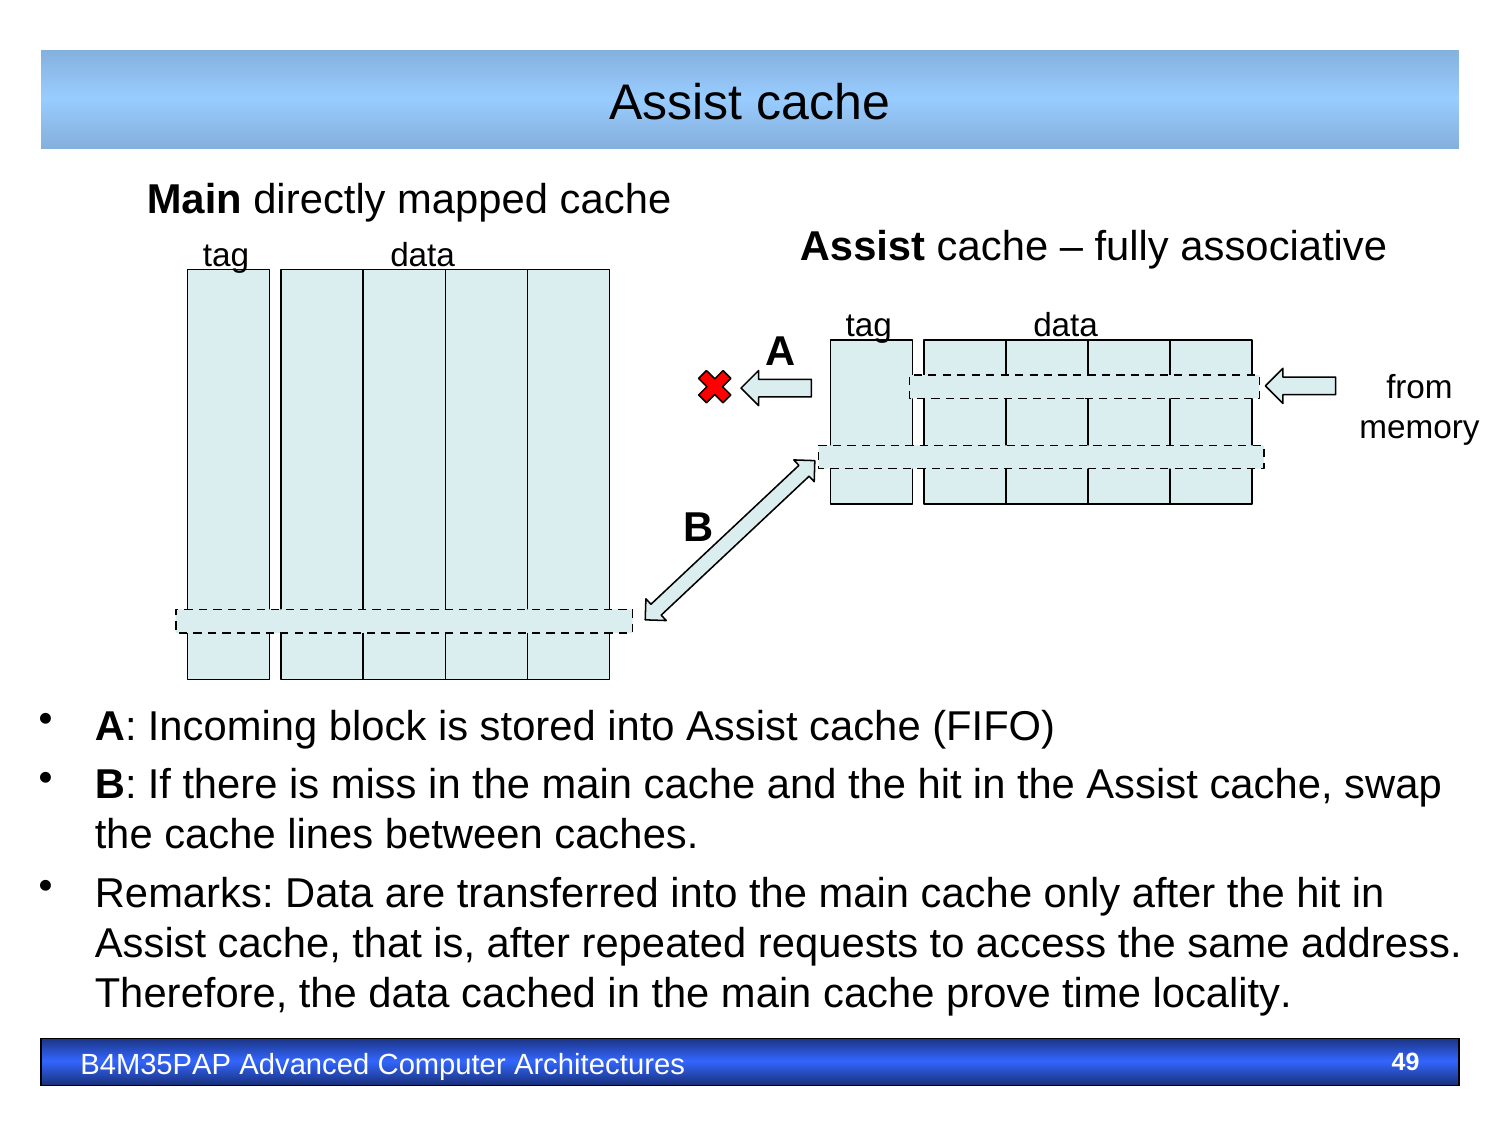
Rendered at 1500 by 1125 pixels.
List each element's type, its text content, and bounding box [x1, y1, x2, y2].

text_box [1265, 368, 1336, 404]
text_box [175, 269, 633, 680]
list A: Incoming block is stored into Assist cache (FIFO) B: If there is miss in the main cache and the hit in the Assist cache, swap the cache lines between caches. Remarks: Data are transferred into the main cache only after the hit in Assist cache, that is, after repeated requests to access the same address. Therefore, the data cached in the main cache prove time locality. [23, 691, 1500, 1000]
text_box B [668, 492, 729, 558]
text_box [818, 339, 1264, 504]
text_box Main directly mapped cache [132, 164, 687, 229]
text_box Assist cache – fully associative [784, 210, 1403, 276]
text_box tag [830, 295, 907, 351]
text_box [645, 558, 723, 621]
text_box data [1018, 295, 1113, 351]
text_box data [375, 229, 471, 281]
title Assist cache [41, 50, 1459, 149]
text_box A [750, 316, 811, 382]
text_box [729, 459, 815, 552]
text_box from memory [1344, 358, 1495, 453]
text_box tag [188, 229, 264, 281]
text_box [741, 379, 812, 406]
text_box [698, 370, 731, 403]
